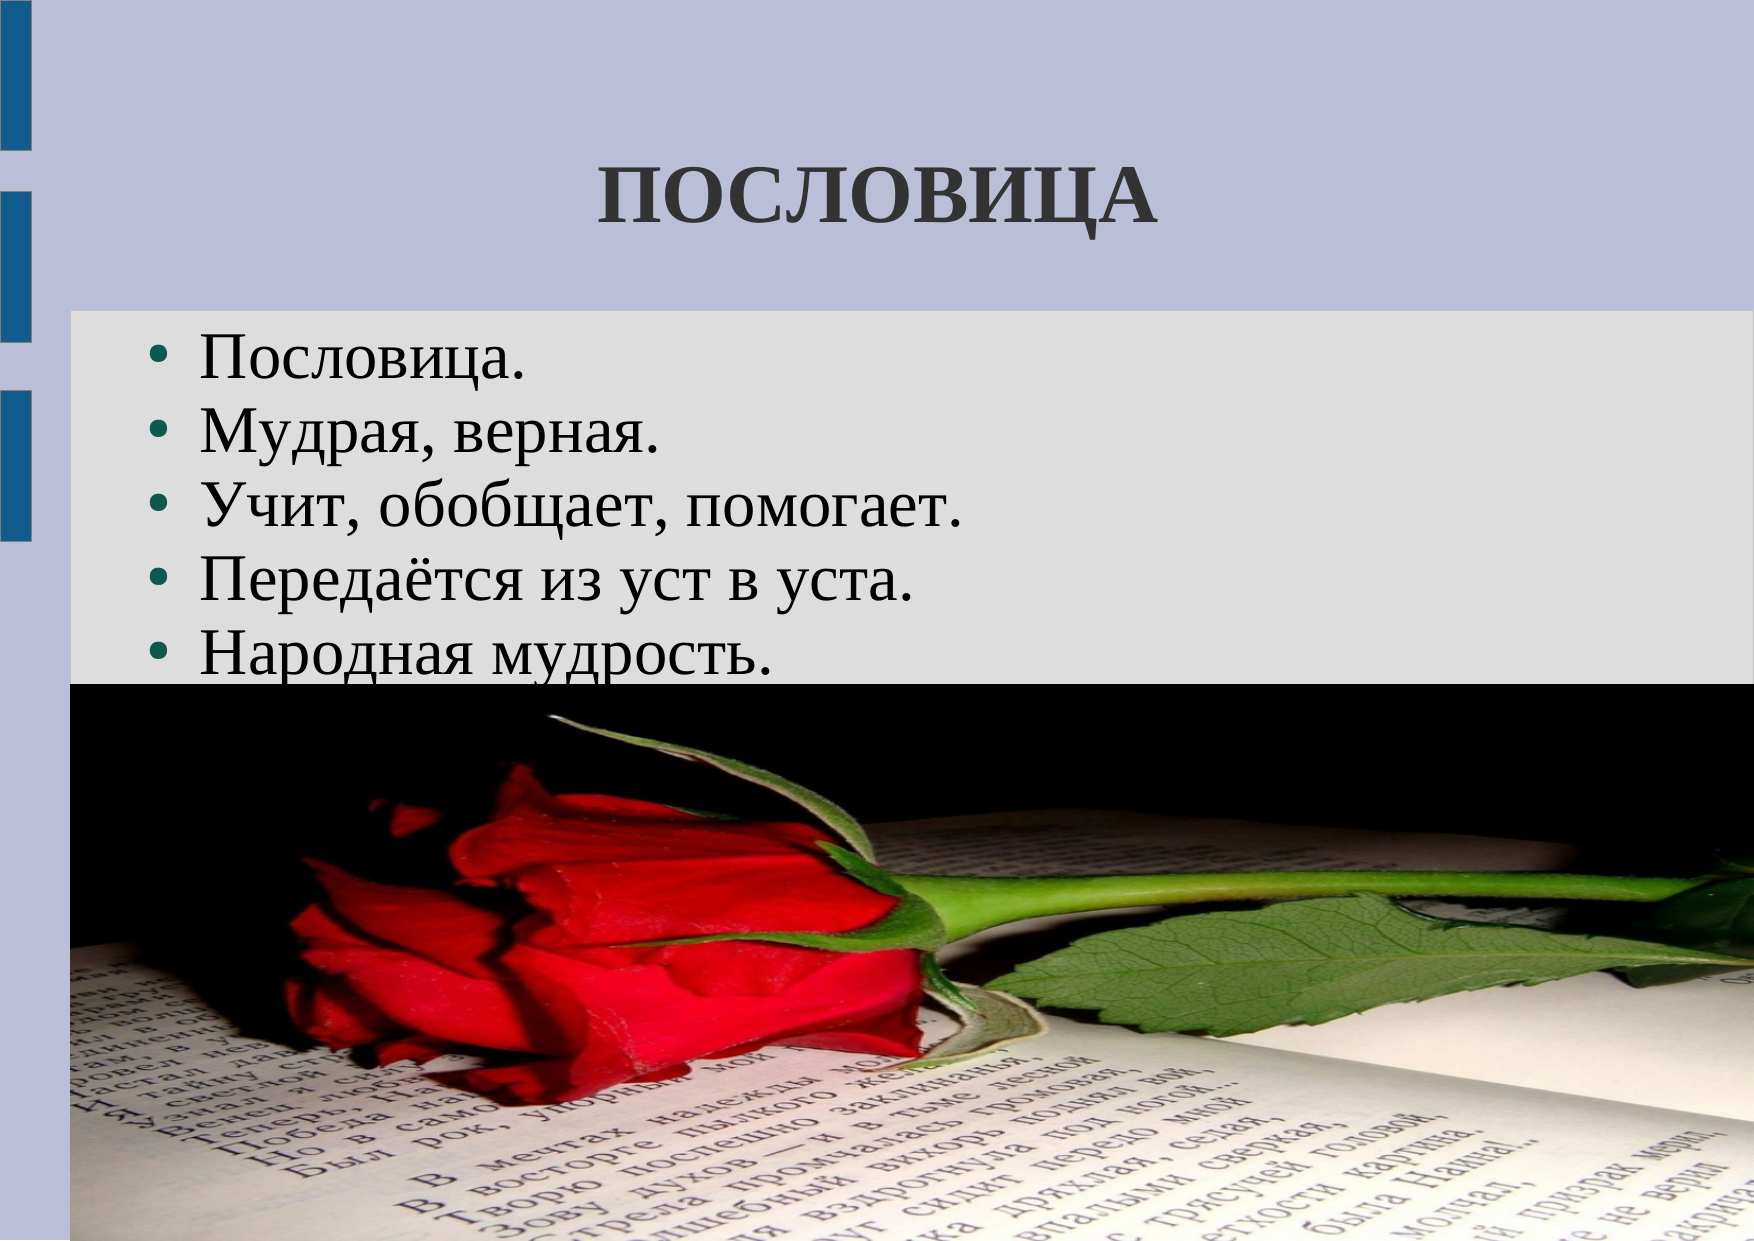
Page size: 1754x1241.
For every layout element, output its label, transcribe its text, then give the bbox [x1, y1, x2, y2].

title ПОСЛОВИЦА [128, 91, 1627, 299]
list Пословица. Мудрая, верная. Учит, обобщает, помогает. Передаётся из уст в уста. Народная мудрость. [128, 318, 1627, 684]
picture [70, 684, 1754, 1241]
